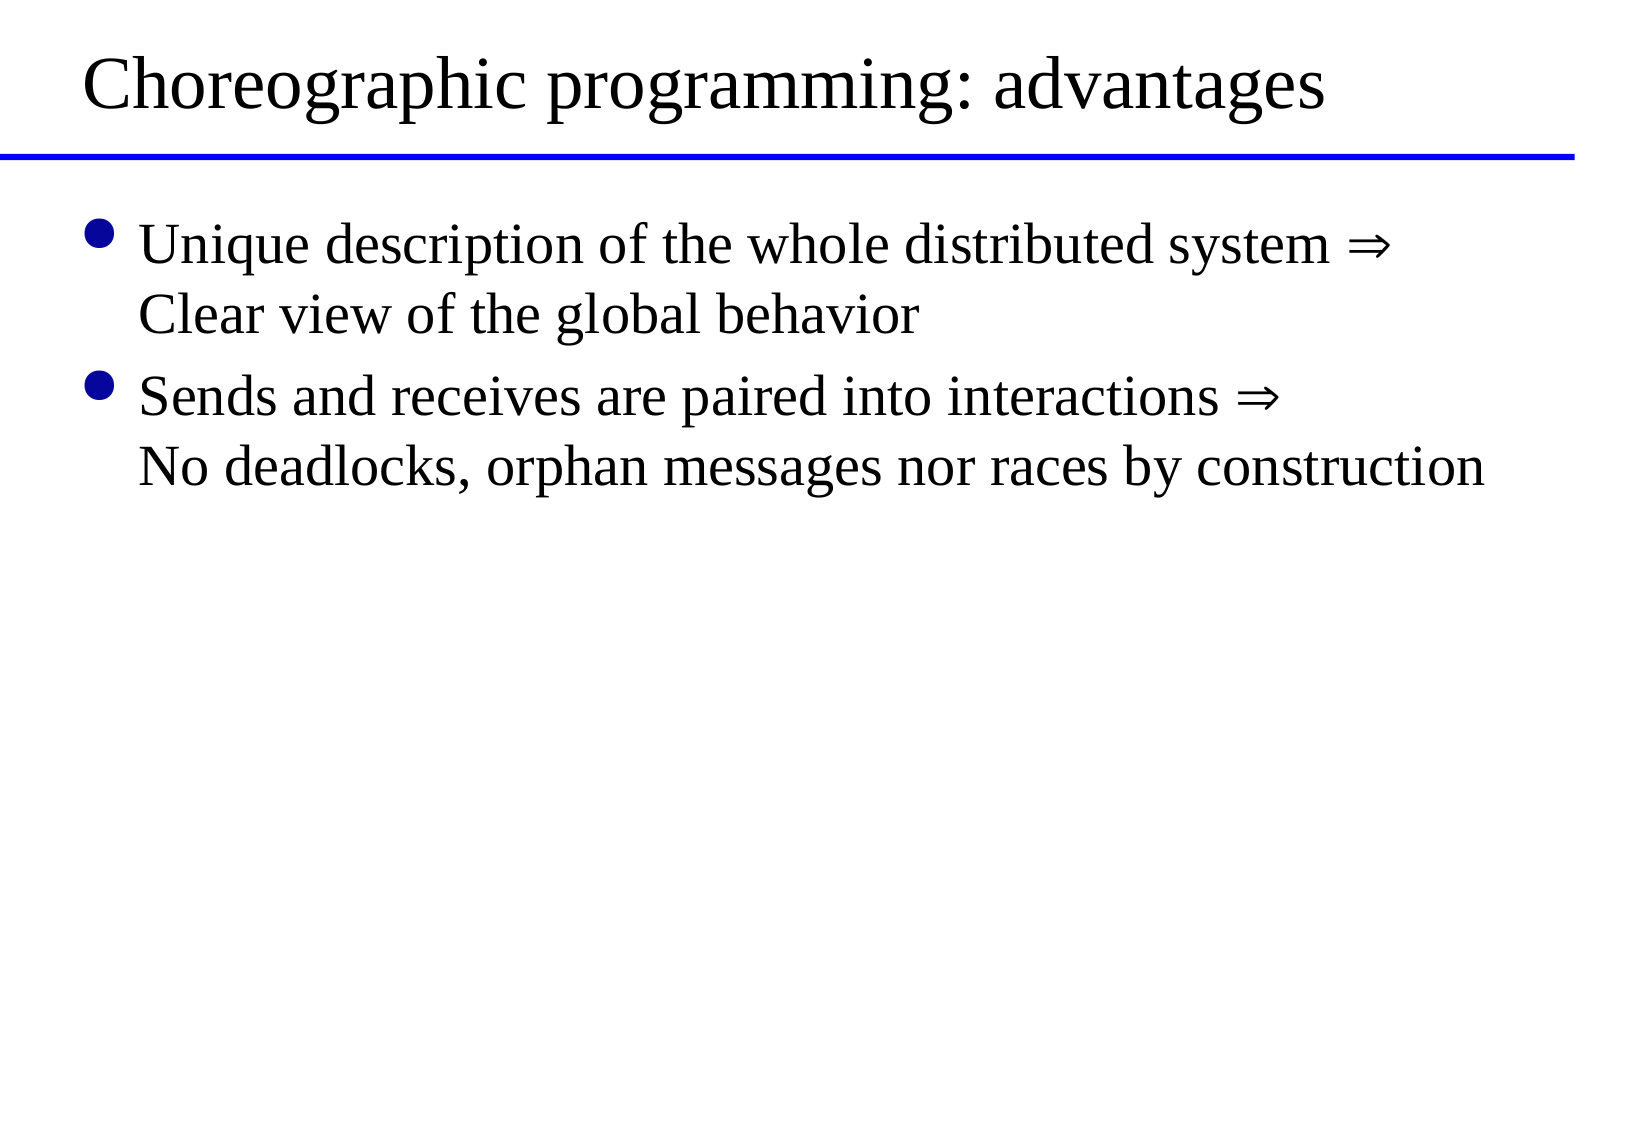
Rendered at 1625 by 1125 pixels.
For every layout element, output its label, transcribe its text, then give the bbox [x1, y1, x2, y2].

title Choreographic programming: advantages [67, 27, 1544, 131]
list Unique description of the whole distributed system Þ Clear view of the global behavior Sends and receives are paired into interactions Þ No deadlocks, orphan messages nor races by construction [67, 198, 1546, 1061]
